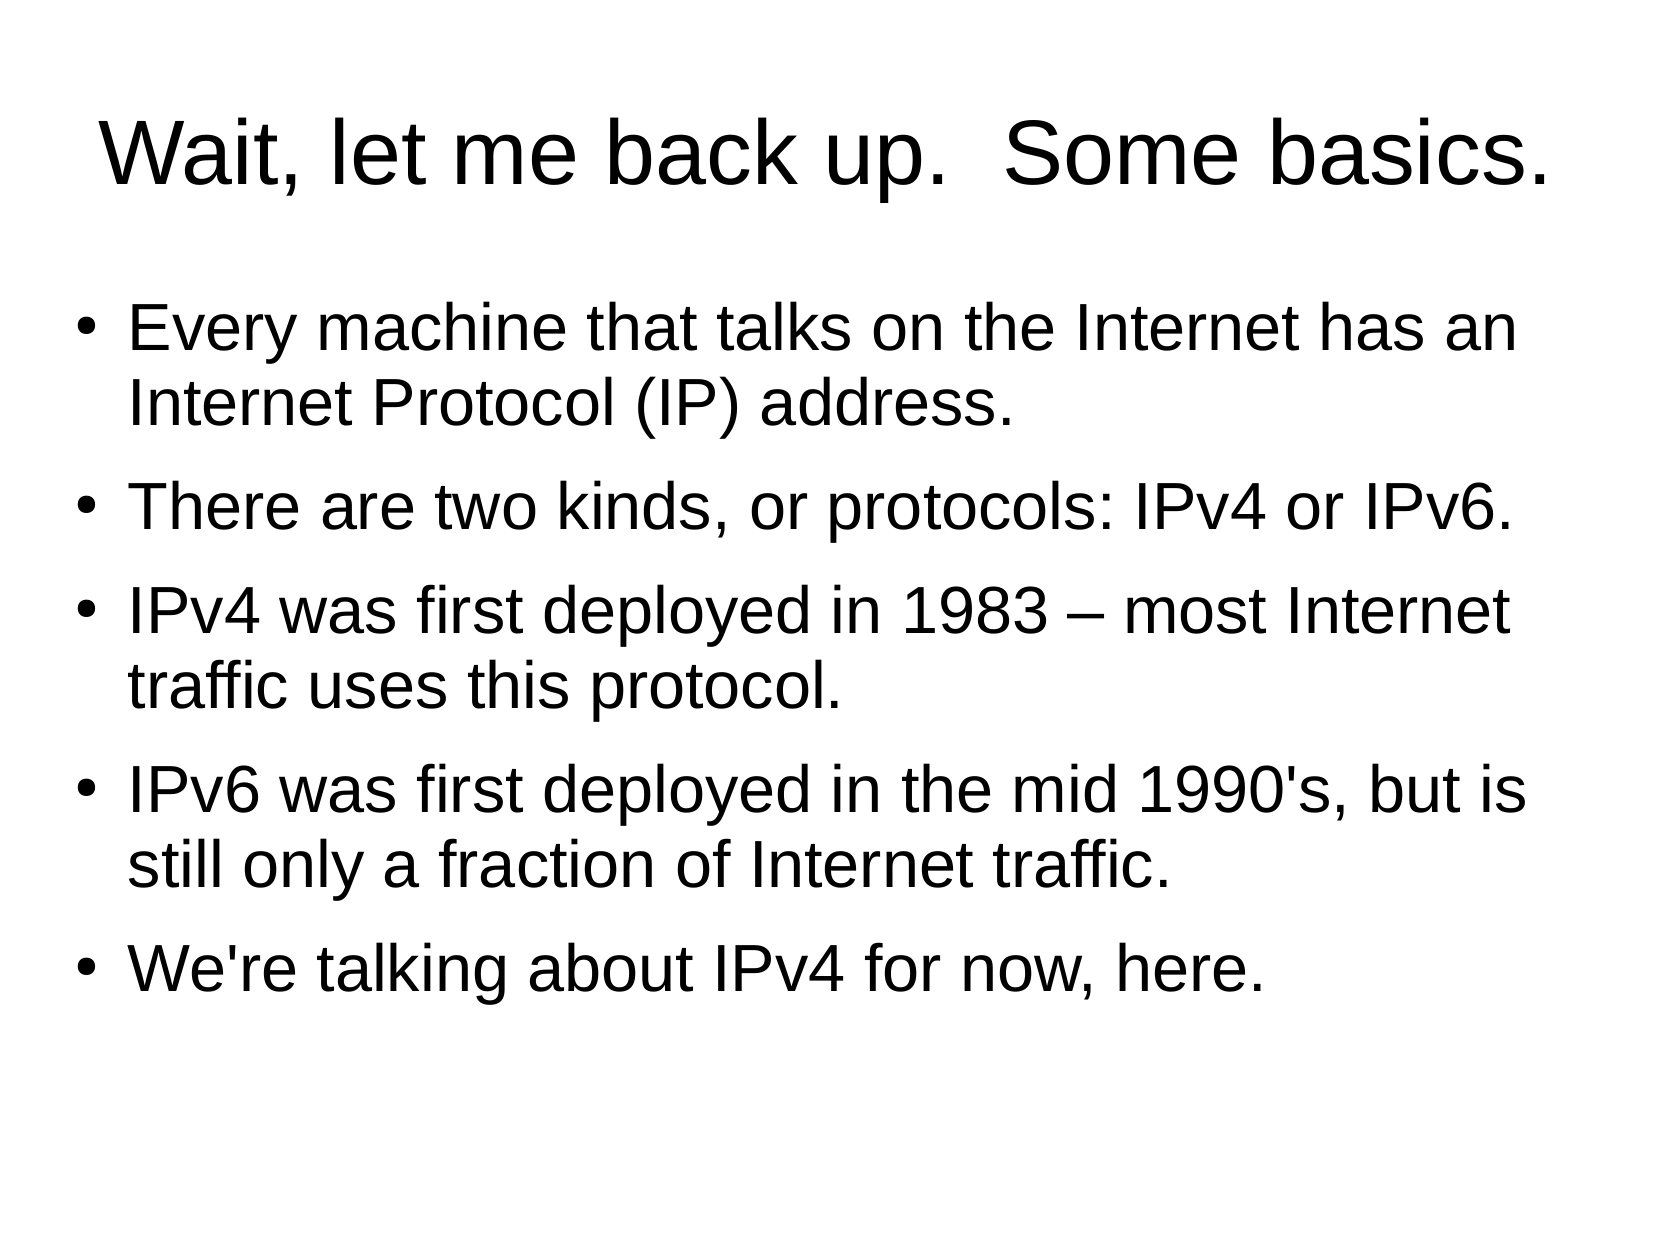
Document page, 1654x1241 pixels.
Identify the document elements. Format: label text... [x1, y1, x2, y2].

list Every machine that talks on the Internet has an Internet Protocol (IP) address. There are two kinds, or protocols: IPv4 or IPv6. IPv4 was first deployed in 1983 – most Internet traffic uses this protocol. IPv6 was first deployed in the mid 1990's, but is still only a fraction of Internet traffic. We're talking about IPv4 for now, here. [56, 290, 1546, 1109]
title Wait, let me back up. Some basics. [82, 49, 1571, 257]
